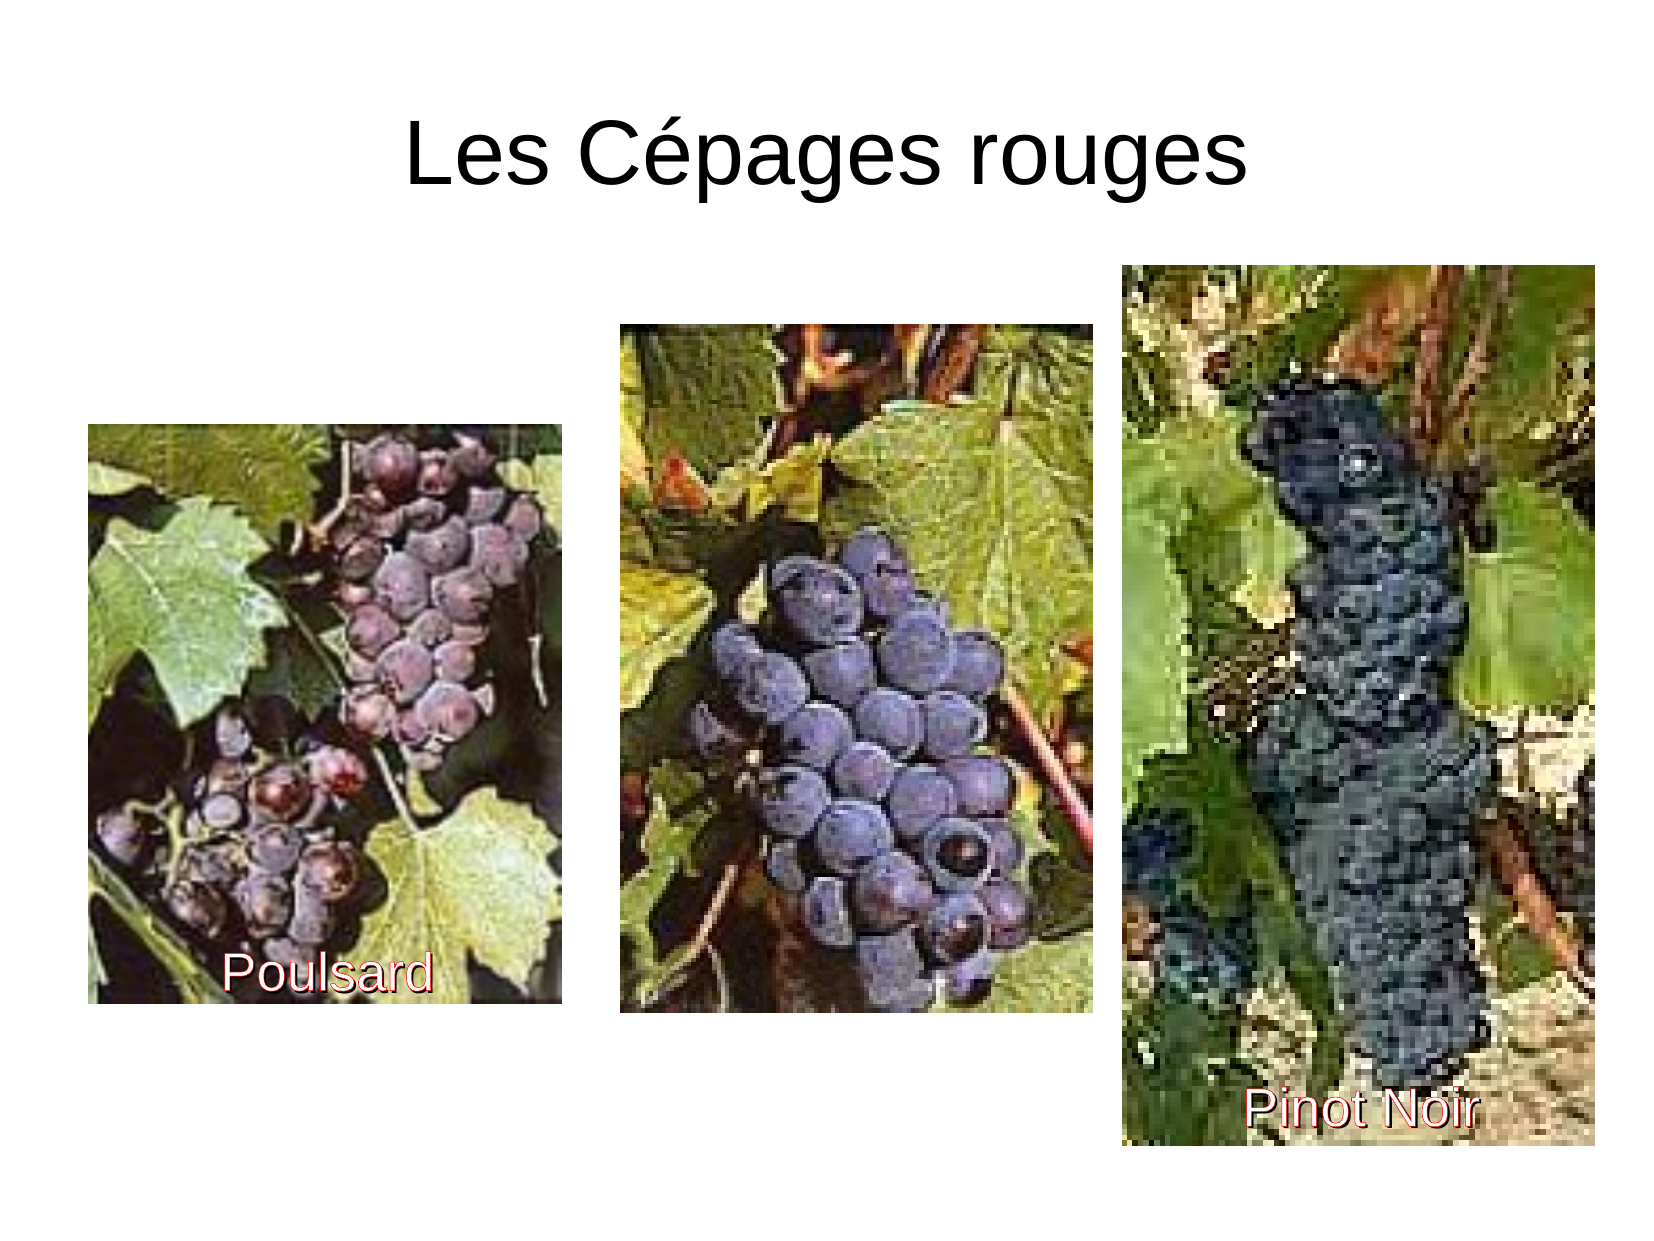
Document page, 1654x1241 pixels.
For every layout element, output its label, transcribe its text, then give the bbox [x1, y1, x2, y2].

picture [620, 324, 1093, 1013]
title Les Cépages rouges [82, 49, 1571, 257]
picture [88, 424, 562, 1004]
picture [1122, 265, 1595, 1146]
